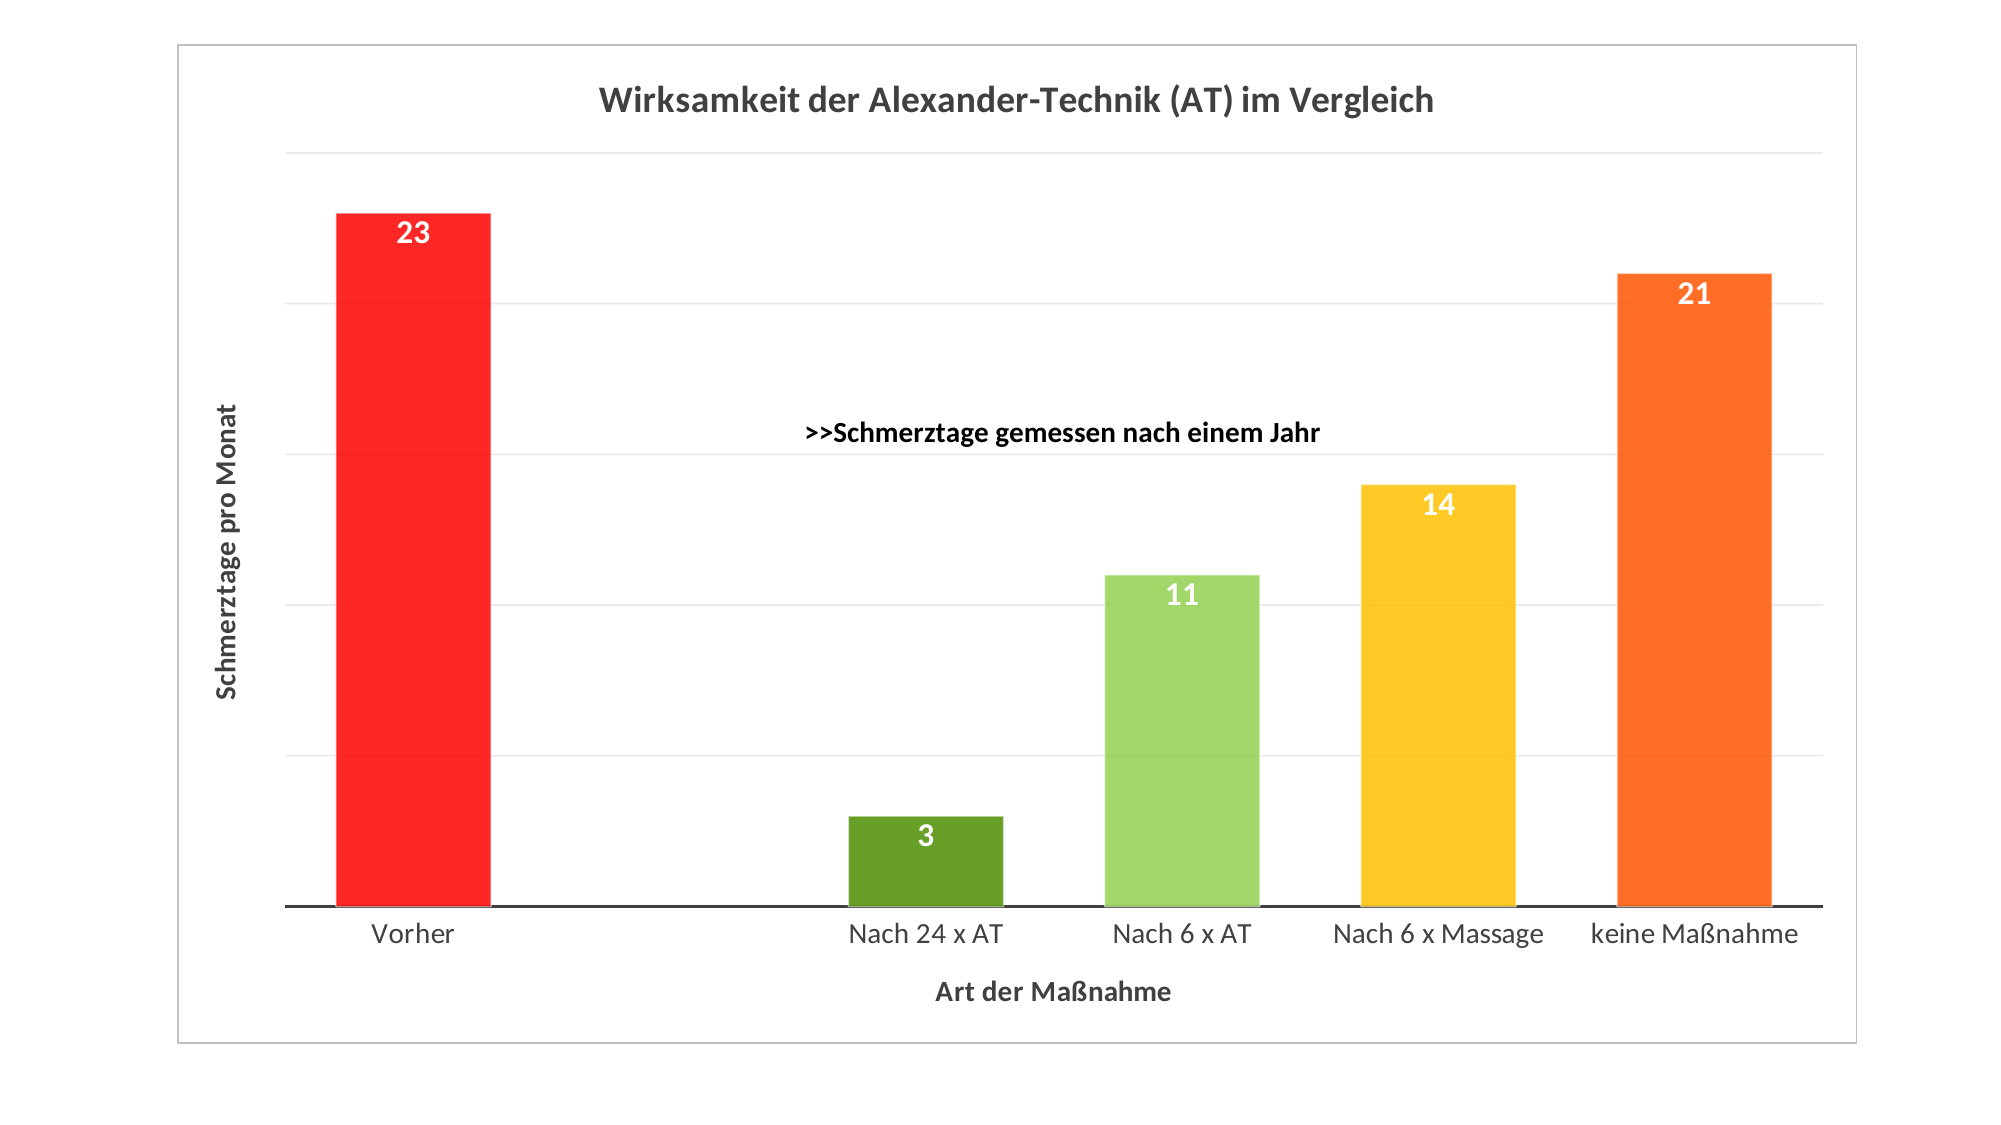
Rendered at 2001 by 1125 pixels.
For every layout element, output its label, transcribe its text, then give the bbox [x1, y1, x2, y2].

text_box >>Schmerztage gemessen nach einem Jahr [789, 405, 1393, 474]
chart [177, 44, 1858, 1044]
